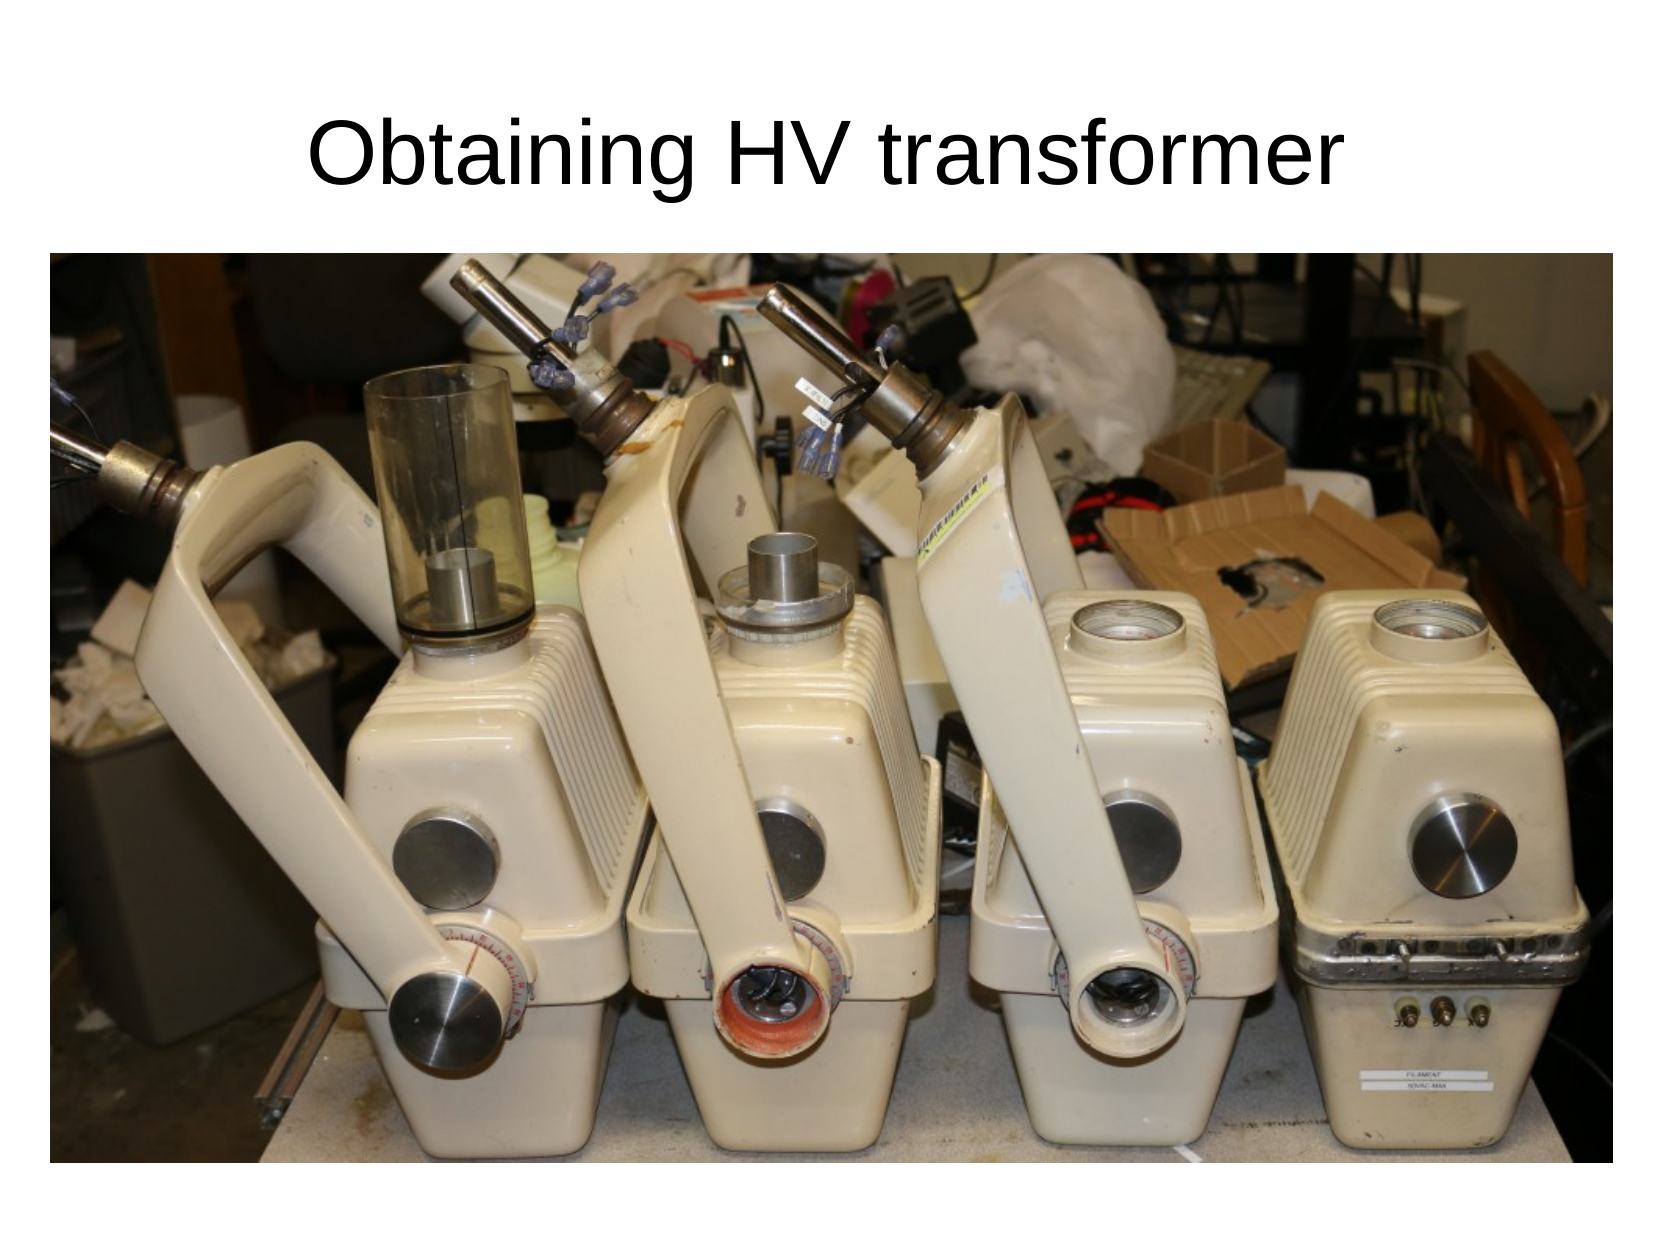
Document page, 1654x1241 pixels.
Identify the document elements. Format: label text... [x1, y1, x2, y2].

picture [50, 253, 1613, 1163]
title Obtaining HV transformer [82, 49, 1571, 253]
